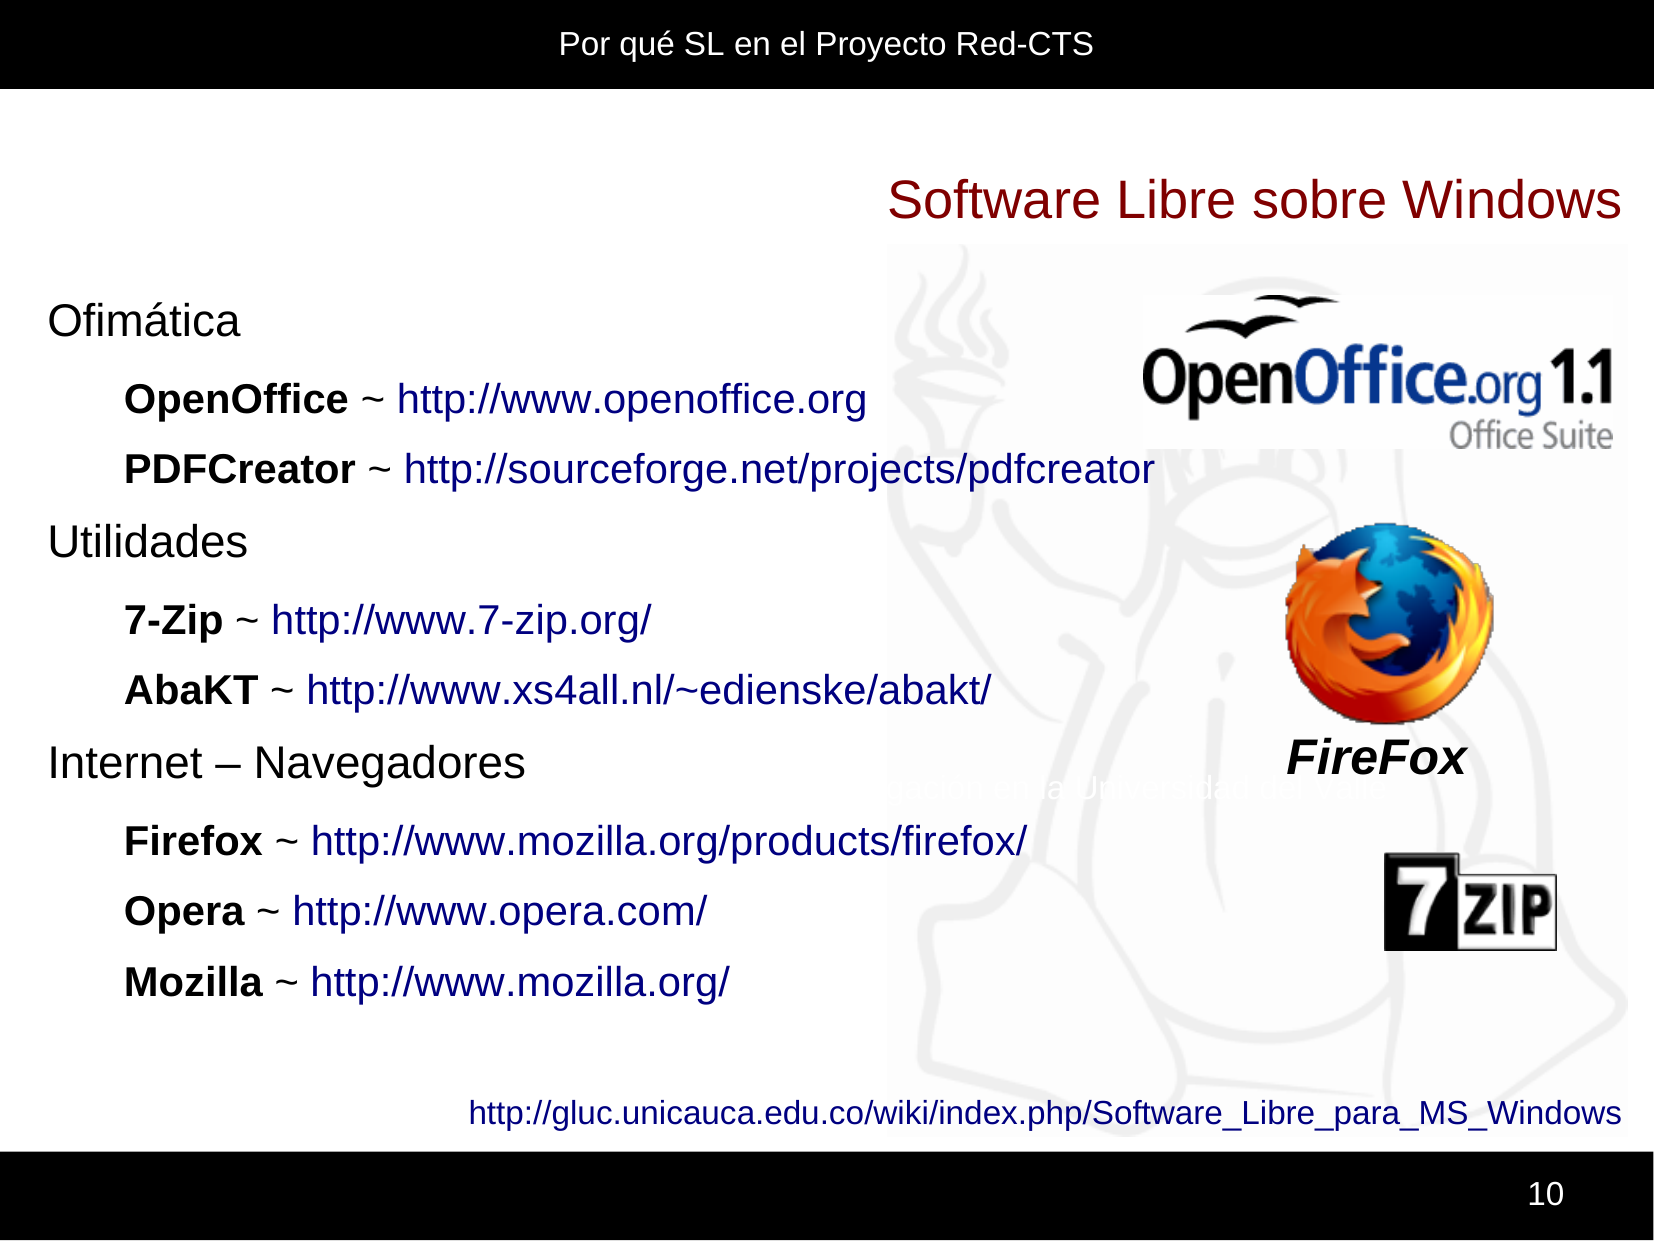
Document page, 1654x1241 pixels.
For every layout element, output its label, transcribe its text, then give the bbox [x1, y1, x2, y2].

title Software Libre sobre Windows [147, 147, 1625, 252]
picture [1280, 509, 1498, 740]
text_box FireFox [1286, 729, 1467, 787]
list Ofimática OpenOffice ~ http://www.openoffice.org PDFCreator ~ http://sourceforge.net/projects/pdfcreator Utilidades 7-Zip ~ http://www.7-zip.org/ AbaKT ~ http://www.xs4all.nl/~edienske/abakt/ Internet – Navegadores Firefox ~ http://www.mozilla.org/products/firefox/ Opera ~ http://www.opera.com/ Mozilla ~ http://www.mozilla.org/ http://gluc.unicauca.edu.co/wiki/index.php/Software_Libre_para_MS_Windows [29, 295, 1625, 1141]
text_box Por qué SL en el Proyecto Red-CTS [0, 0, 1654, 89]
picture [887, 244, 1628, 1137]
picture [1384, 852, 1557, 951]
